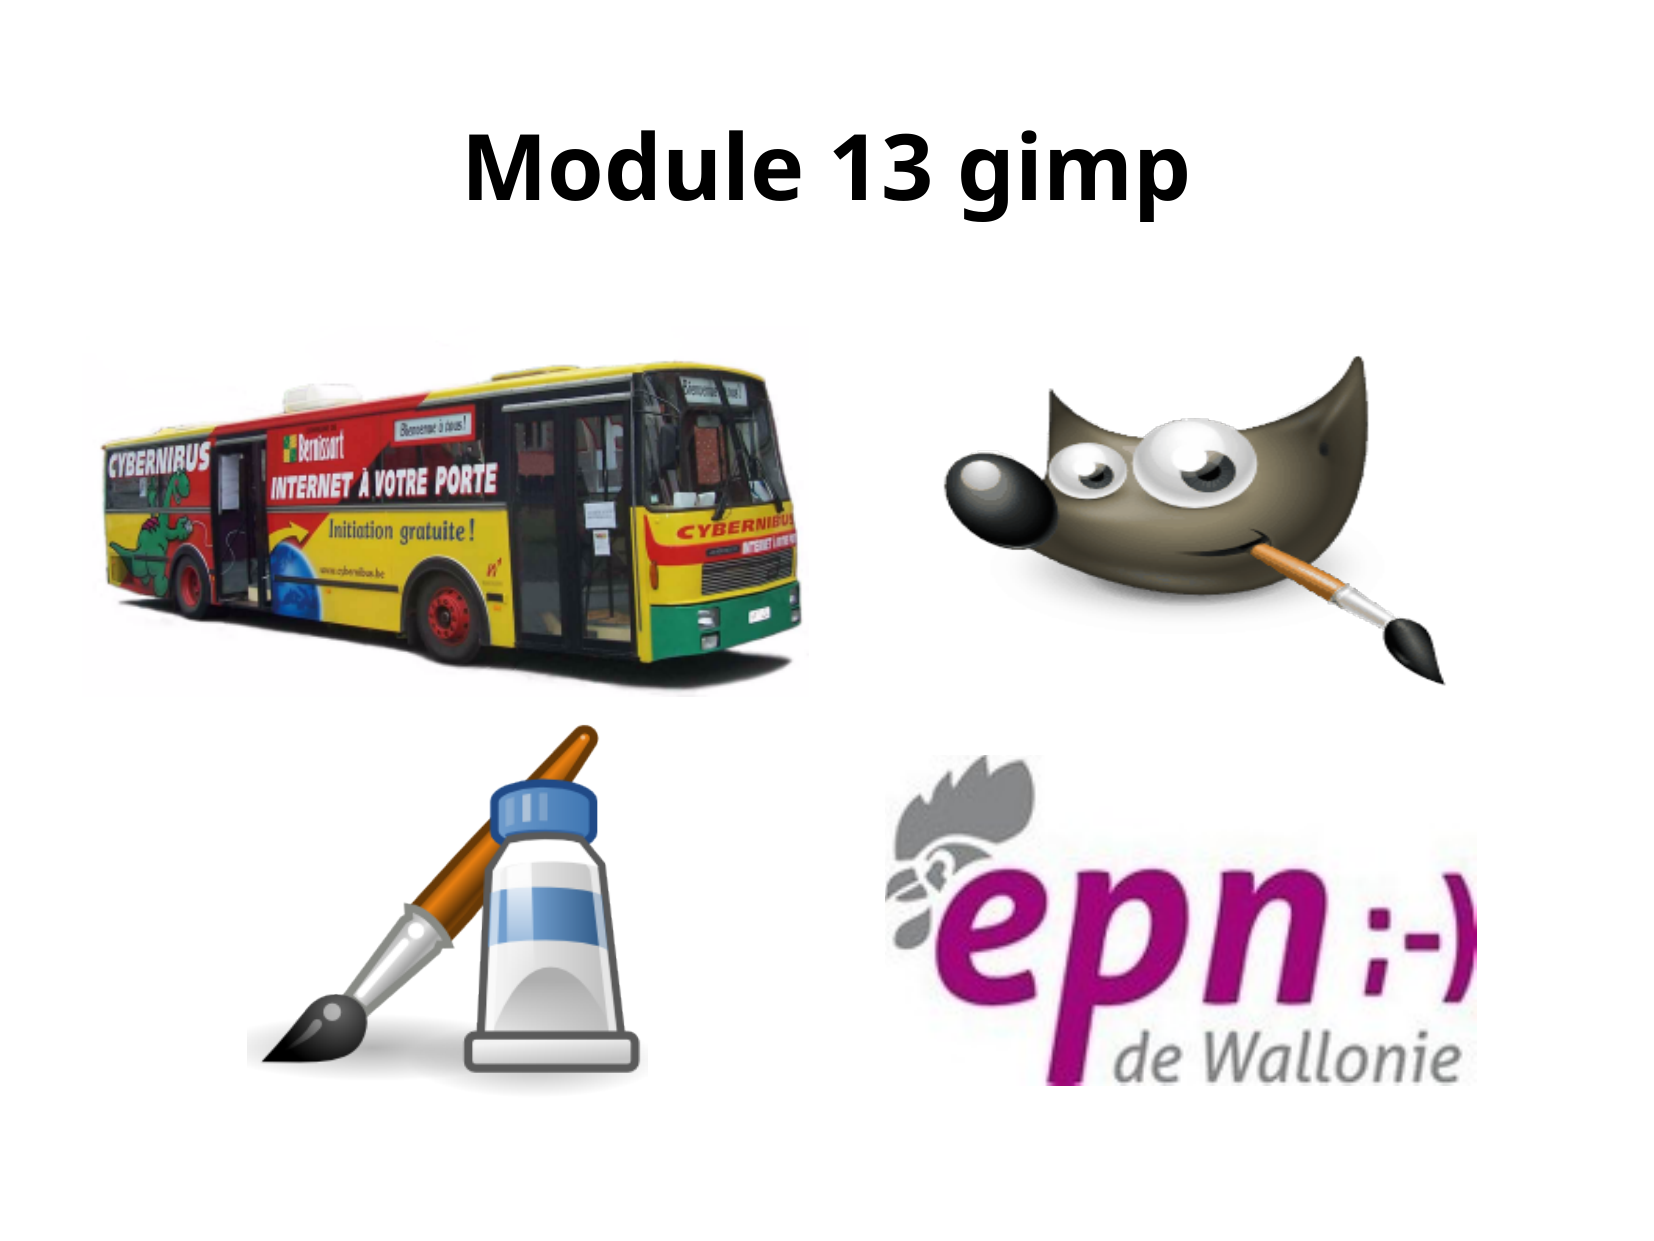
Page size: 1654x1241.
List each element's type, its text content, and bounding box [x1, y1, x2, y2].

picture [928, 312, 1465, 721]
text_box Module 13 gimp [82, 94, 1571, 287]
picture [82, 326, 809, 697]
picture [247, 722, 648, 1123]
picture [885, 755, 1477, 1086]
